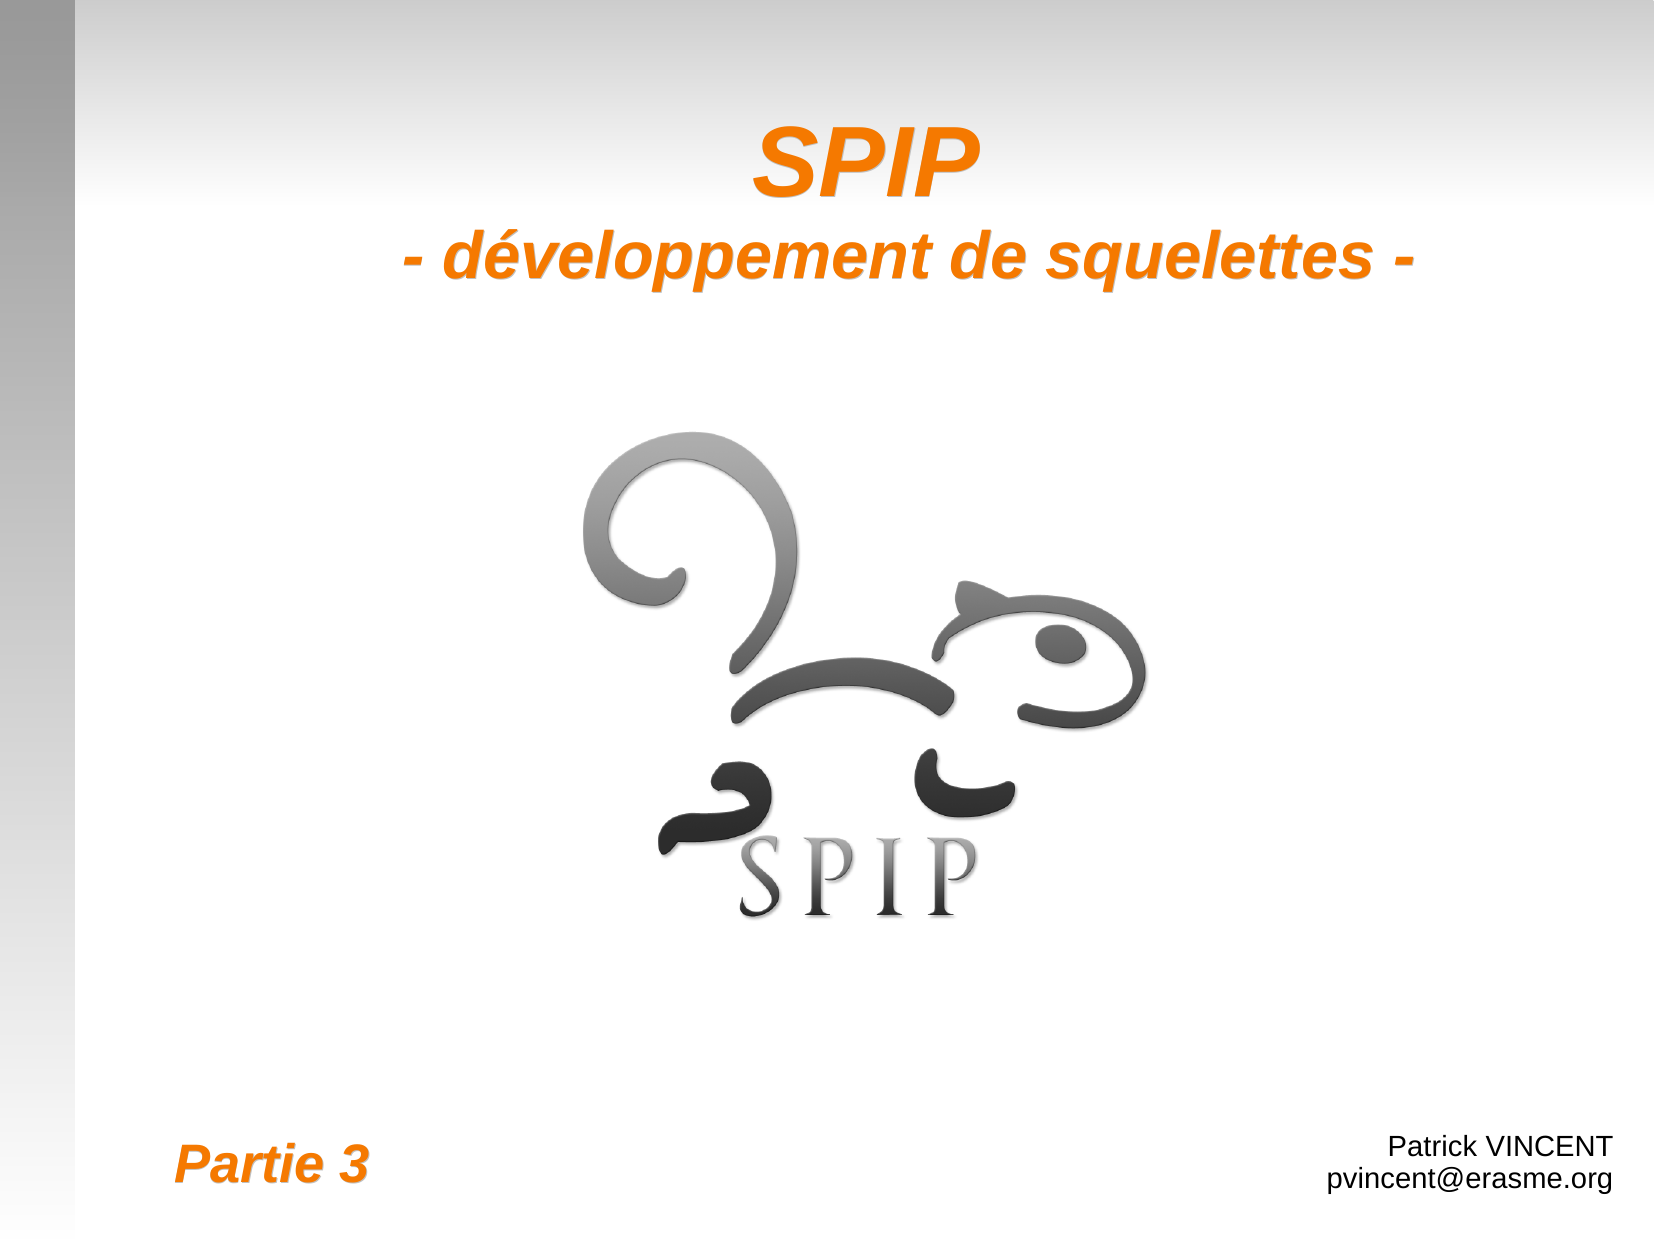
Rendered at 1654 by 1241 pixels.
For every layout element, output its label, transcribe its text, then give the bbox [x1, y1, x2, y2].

text_box Partie 3 [0, 1092, 550, 1236]
picture [525, 389, 1205, 922]
text_box Patrick VINCENT pvincent@erasme.org [1311, 1122, 1629, 1203]
title SPIP - développement de squelettes - [112, 24, 1648, 375]
